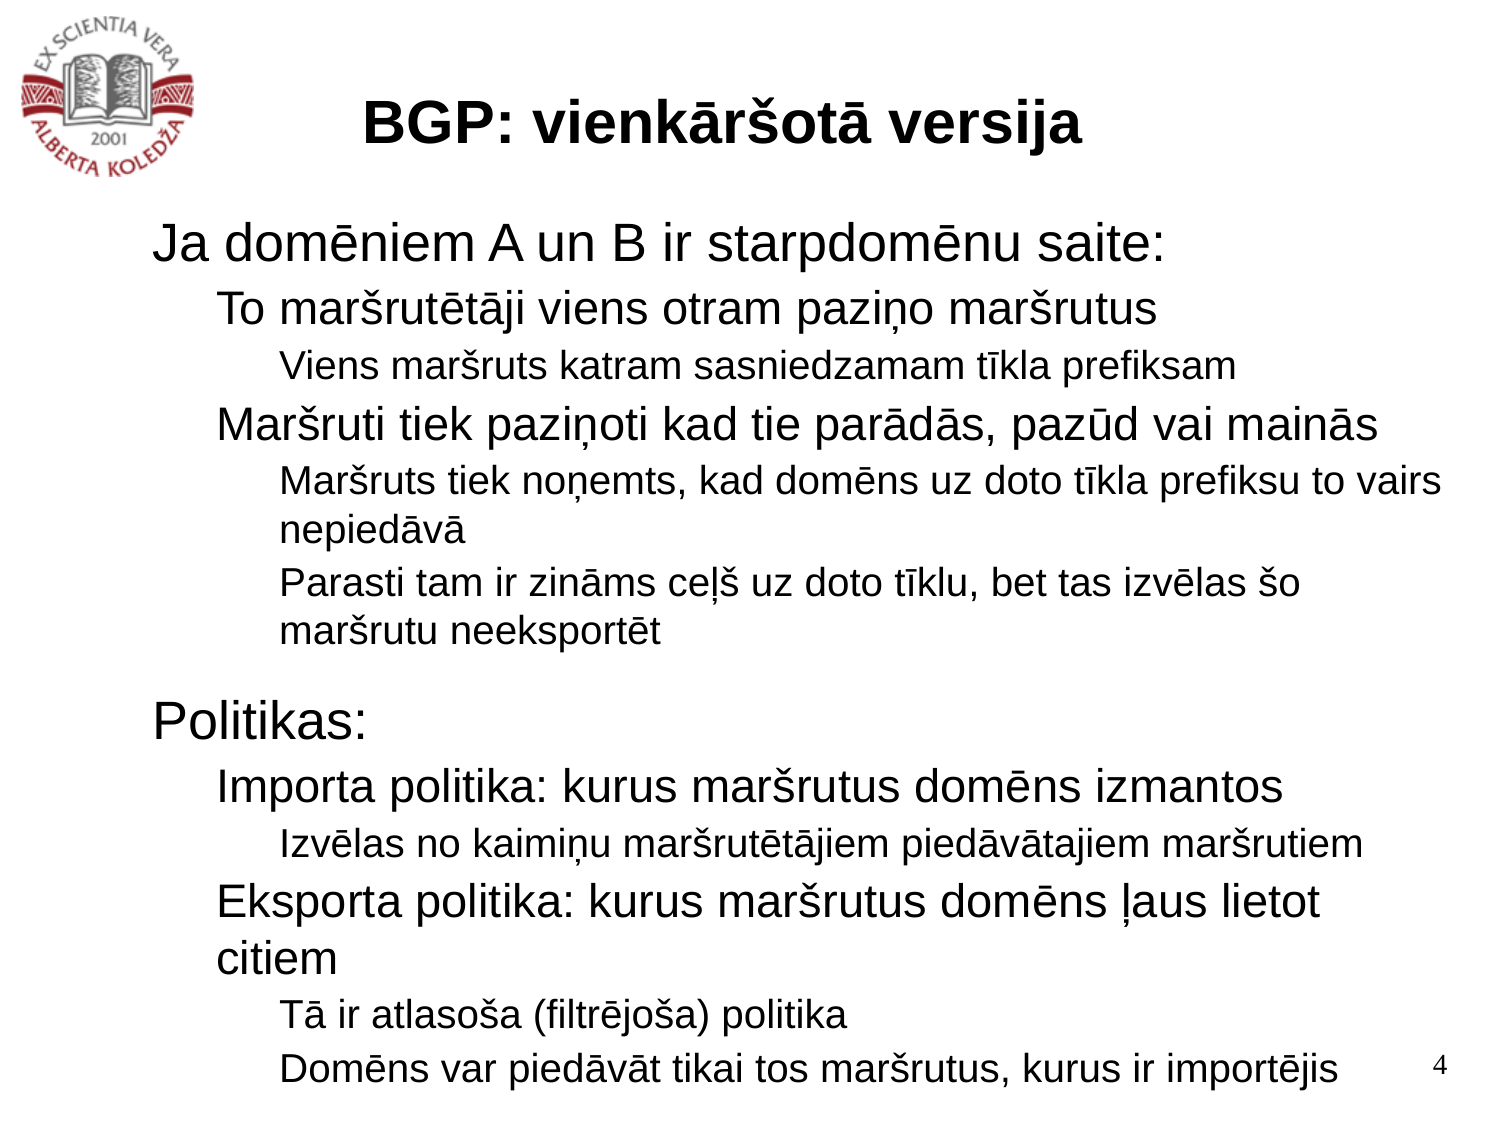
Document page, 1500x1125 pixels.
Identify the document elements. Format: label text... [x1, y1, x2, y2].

text_box <skaitlis> [1312, 1037, 1463, 1101]
list Ja domēniem A un B ir starpdomēnu saite: To maršrutētāji viens otram paziņo maršrutus Viens maršruts katram sasniedzamam tīkla prefiksam Maršruti tiek paziņoti kad tie parādās, pazūd vai mainās Maršruts tiek noņemts, kad domēns uz doto tīkla prefiksu to vairs nepiedāvā Parasti tam ir zināms ceļš uz doto tīklu, bet tas izvēlas šo maršrutu neeksportēt Politikas: Importa politika: kurus maršrutus domēns izmantos Izvēlas no kaimiņu maršrutētājiem piedāvātajiem maršrutiem Eksporta politika: kurus maršrutus domēns ļaus lietot citiem Tā ir atlasoša (filtrējoša) politika Domēns var piedāvāt tikai tos maršrutus, kurus ir importējis [74, 200, 1463, 1101]
picture [21, 16, 194, 177]
title BGP: vienkāršotā versija [50, 62, 1374, 175]
